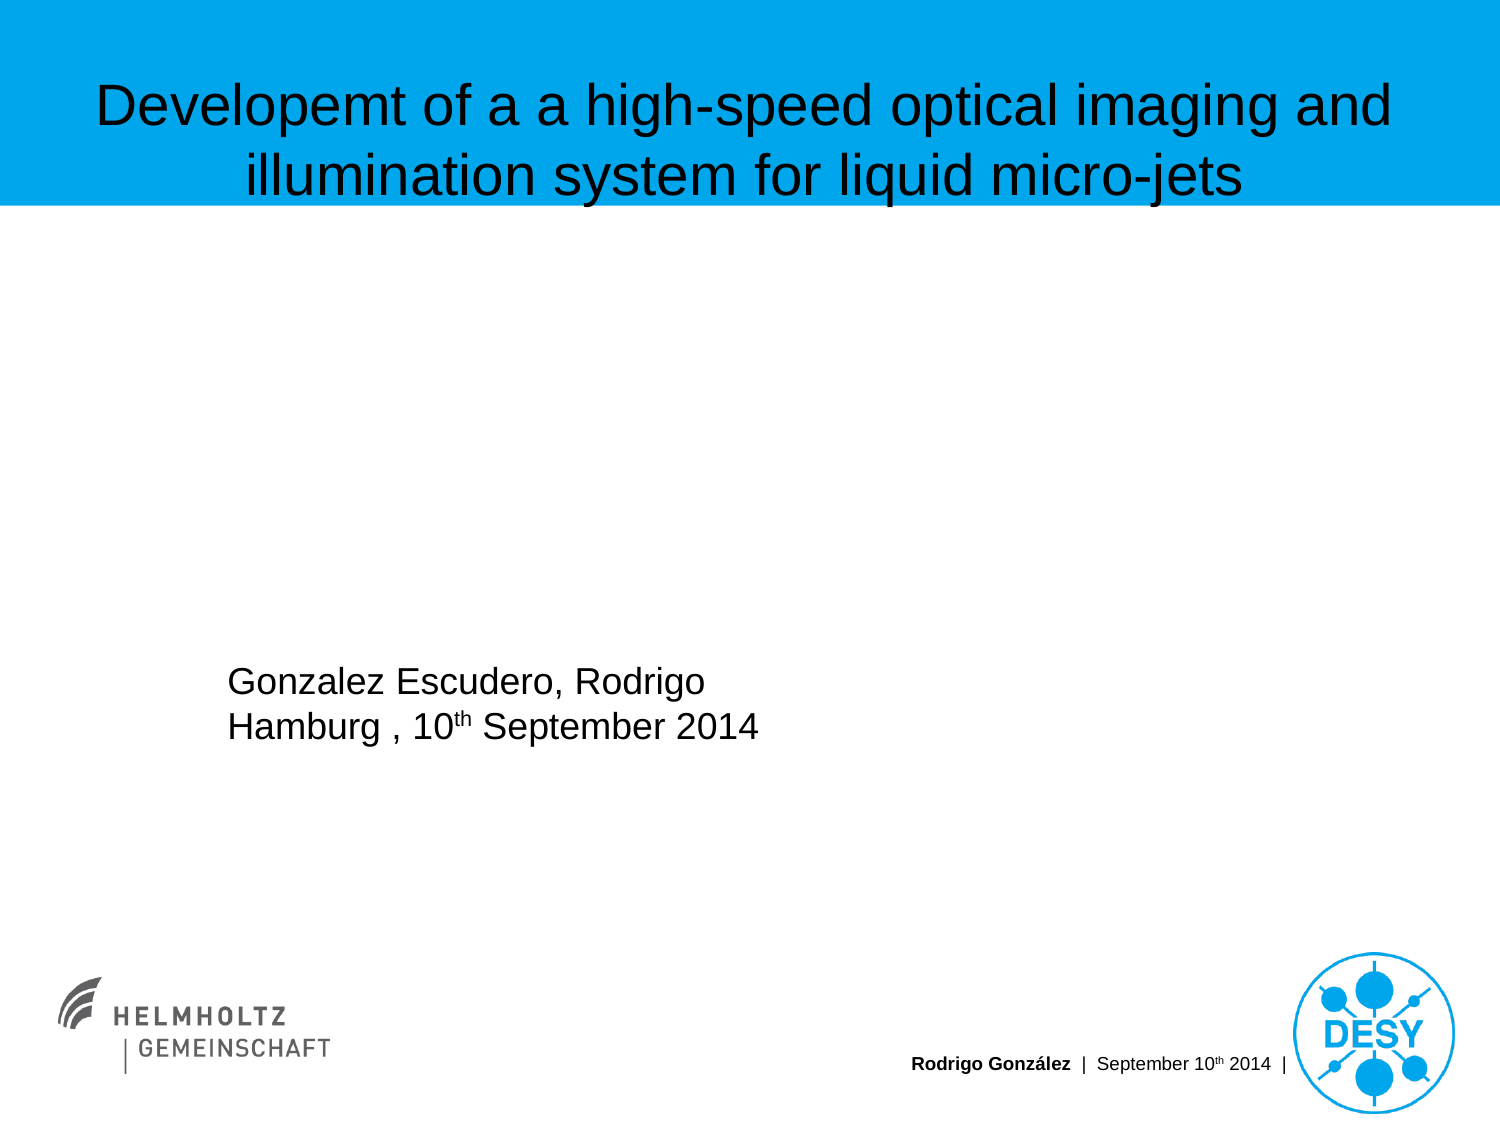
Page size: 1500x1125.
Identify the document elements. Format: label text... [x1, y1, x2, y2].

picture [1297, 956, 1452, 1111]
text_box Gonzalez Escudero, Rodrigo Hamburg , 10th September 2014 [212, 649, 1446, 755]
picture [58, 977, 330, 1074]
picture [1290, 948, 1466, 1114]
title Developemt of a a high-speed optical imaging and illumination system for liquid micro-jets [46, 0, 1444, 208]
